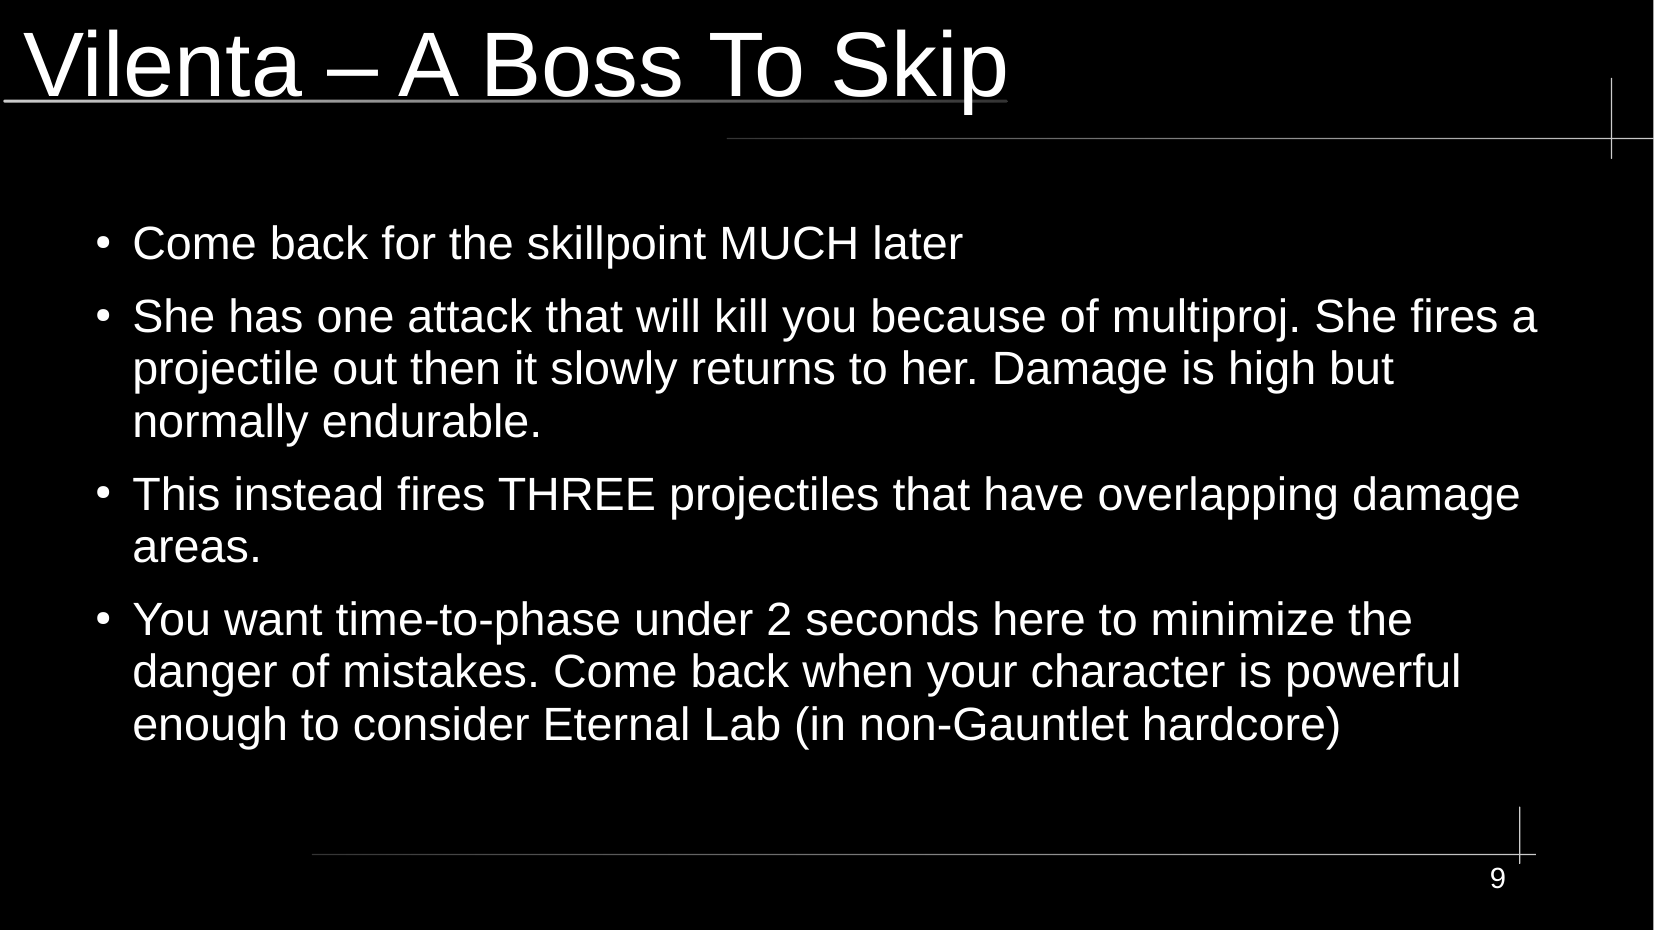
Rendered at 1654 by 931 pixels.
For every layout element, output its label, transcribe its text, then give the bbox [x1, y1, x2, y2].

title Vilenta – A Boss To Skip [23, 11, 1589, 119]
list Come back for the skillpoint MUCH later She has one attack that will kill you because of multiproj. She fires a projectile out then it slowly returns to her. Damage is high but normally endurable. This instead fires THREE projectiles that have overlapping damage areas. You want time-to-phase under 2 seconds here to minimize the danger of mistakes. Come back when your character is powerful enough to consider Eternal Lab (in non-Gauntlet hardcore) [82, 217, 1571, 758]
